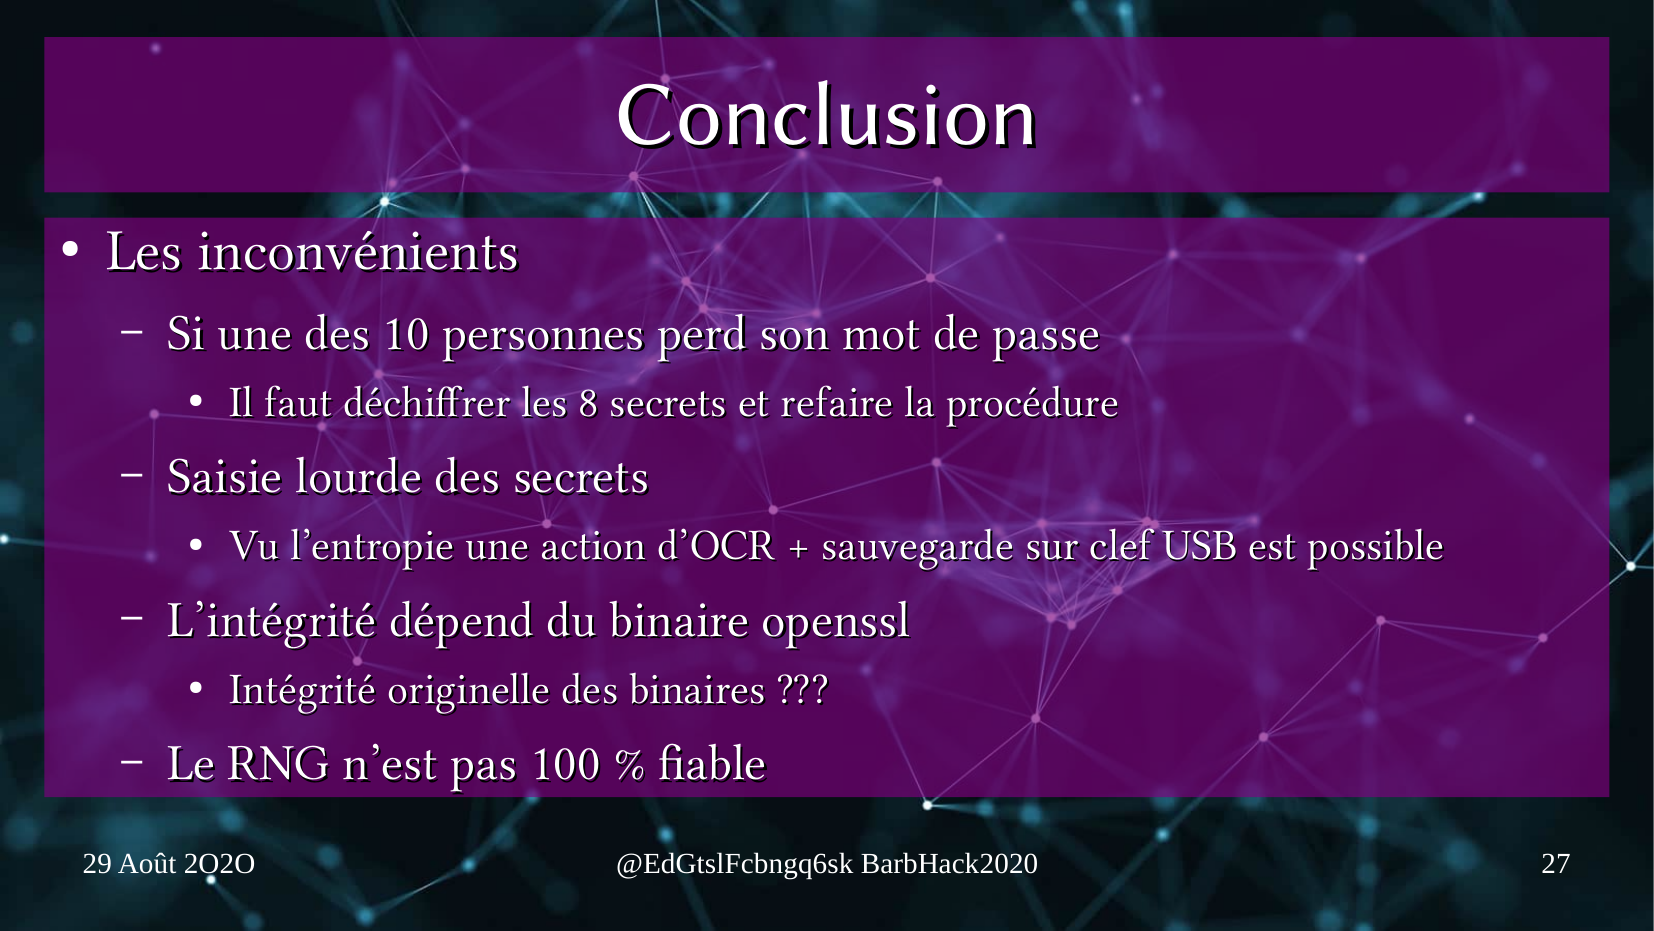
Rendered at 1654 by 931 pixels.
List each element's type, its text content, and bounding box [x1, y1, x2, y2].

picture [0, 0, 1654, 931]
list Les inconvénients Si une des 10 personnes perd son mot de passe Il faut déchiffrer les 8 secrets et refaire la procédure Saisie lourde des secrets Vu l’entropie une action d’OCR + sauvegarde sur clef USB est possible L’intégrité dépend du binaire openssl Intégrité originelle des binaires ??? Le RNG n’est pas 100 % fiable [44, 217, 1610, 798]
title Conclusion [44, 37, 1610, 193]
